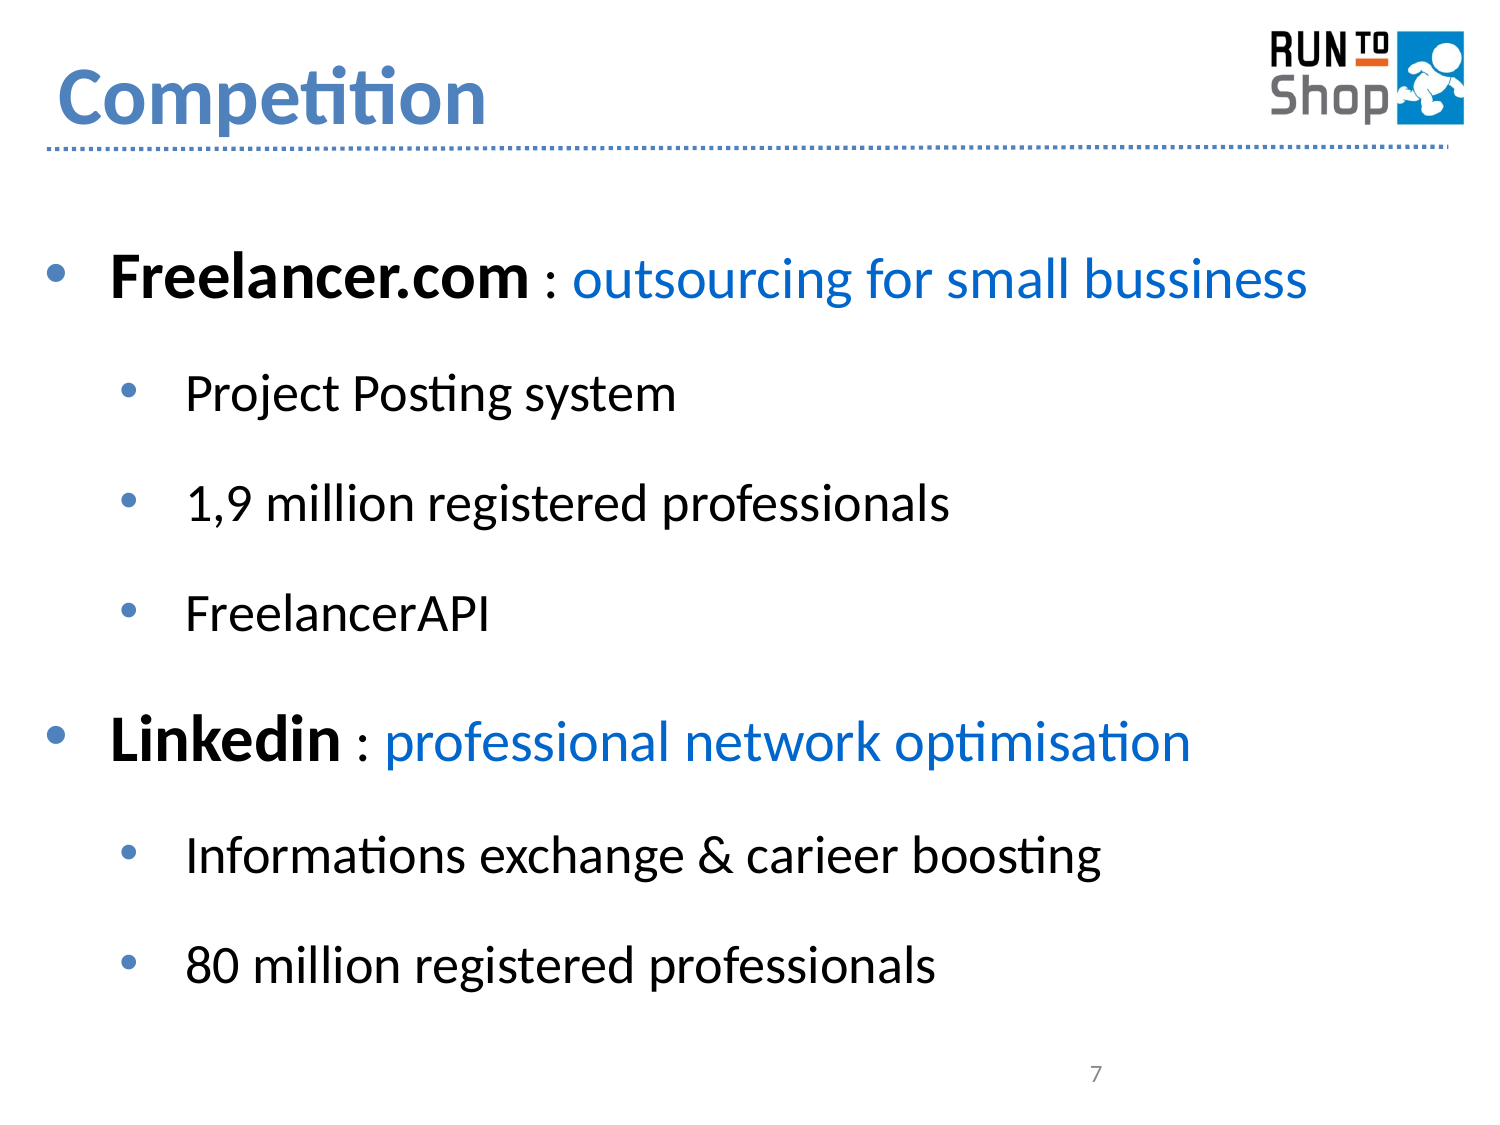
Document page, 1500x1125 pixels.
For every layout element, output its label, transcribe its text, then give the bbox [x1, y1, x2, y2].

text_box Freelancer.com : outsourcing for small bussiness Project Posting system 1,9 million registered professionals FreelancerAPI Linkedin : professional network optimisation Informations exchange & carieer boosting 80 million registered professionals [29, 184, 1471, 1041]
picture [1269, 30, 1465, 126]
text_box Competition [58, 41, 1442, 136]
